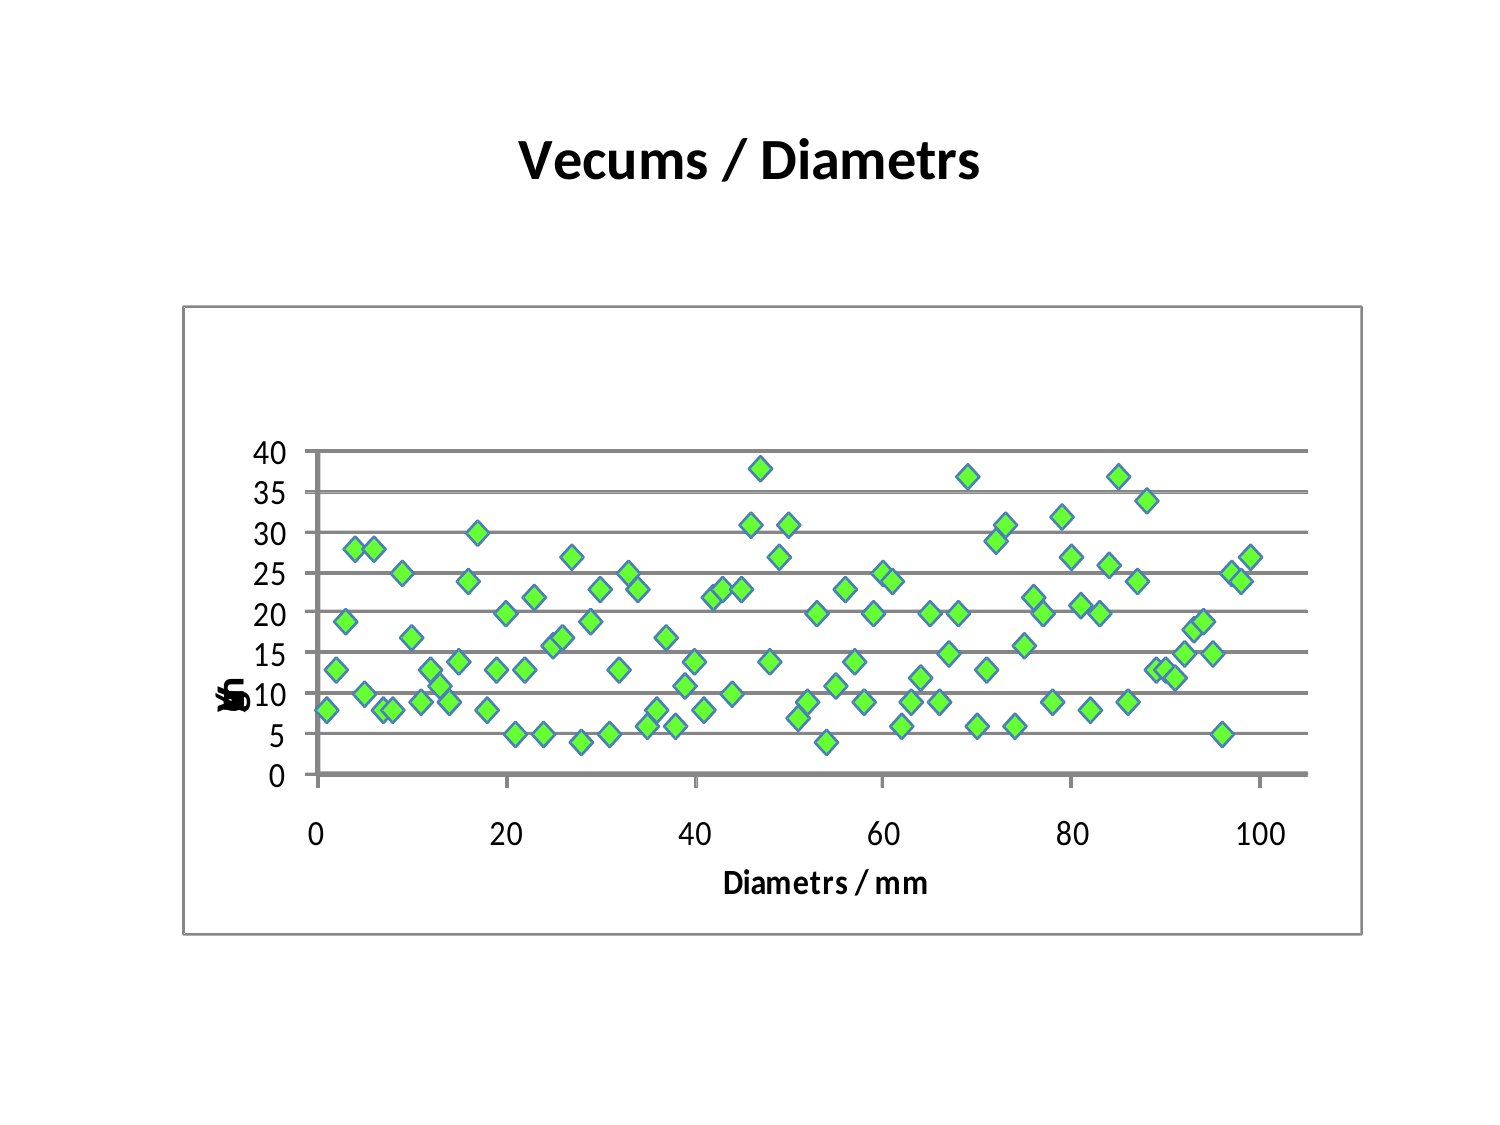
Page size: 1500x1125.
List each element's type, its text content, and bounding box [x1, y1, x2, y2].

picture [171, 292, 1377, 948]
title Vecums / Diametrs [75, 45, 1426, 233]
